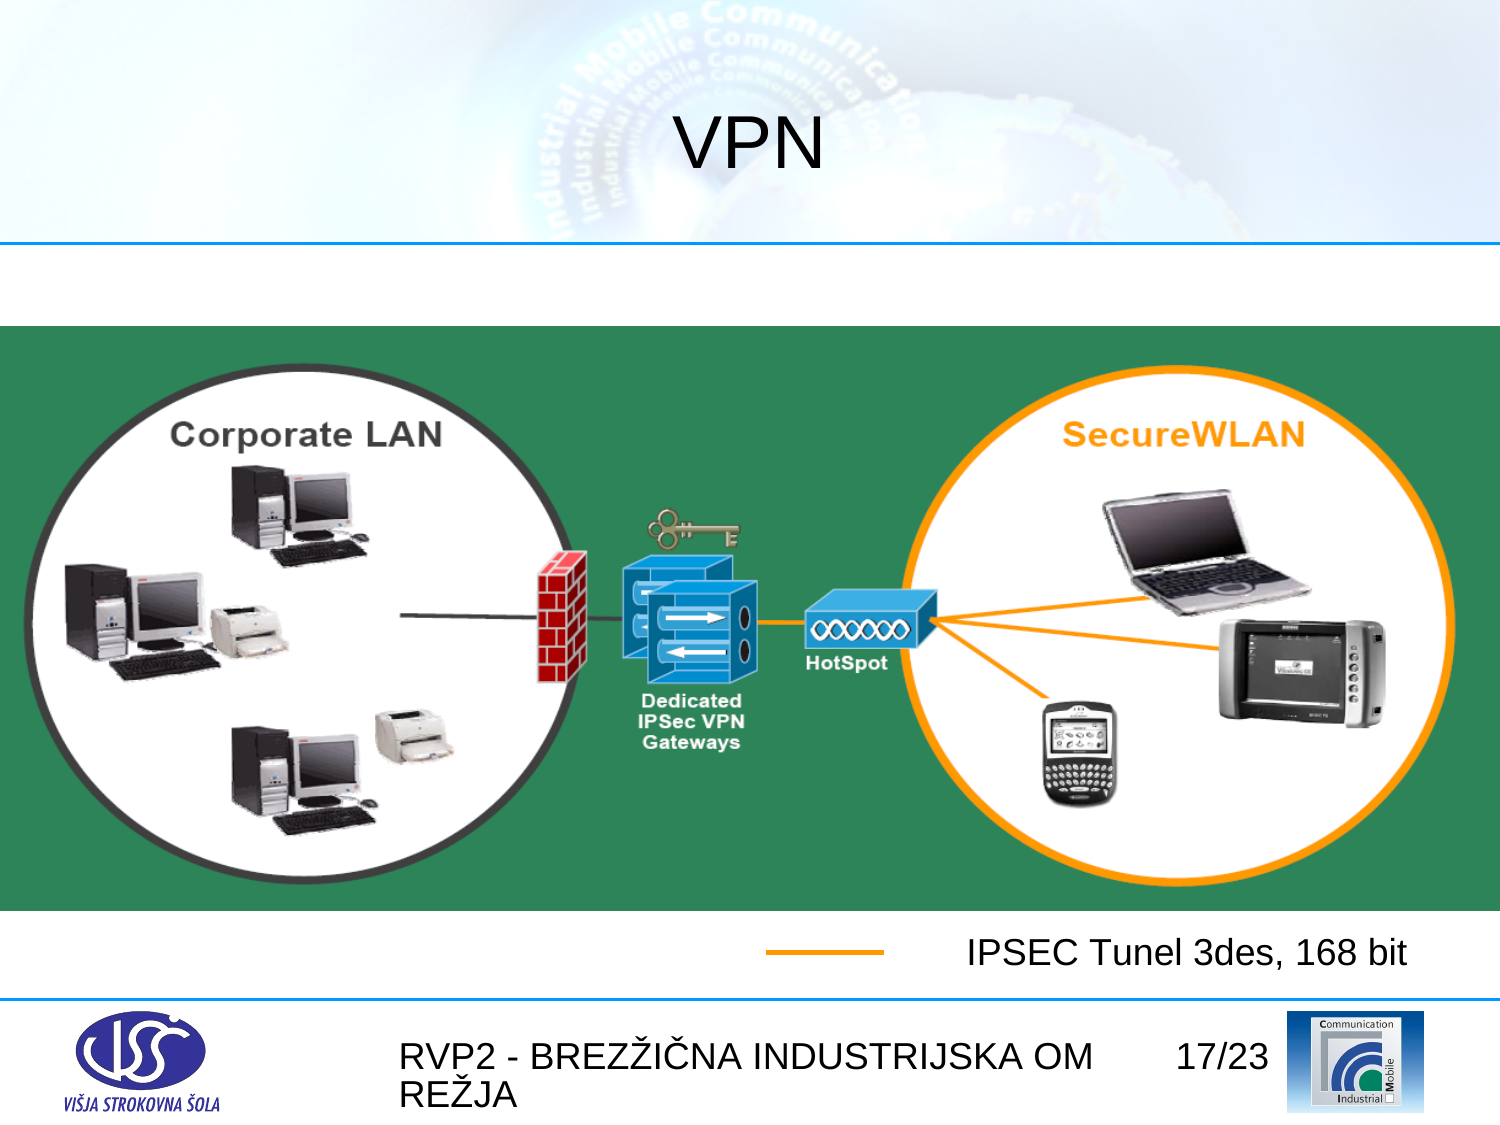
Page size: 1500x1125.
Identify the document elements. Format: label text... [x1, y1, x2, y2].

text_box IPSEC Tunel 3des, 168 bit [951, 920, 1423, 981]
picture [0, 326, 1500, 911]
picture [1287, 1011, 1424, 1113]
title VPN [75, 45, 1426, 233]
